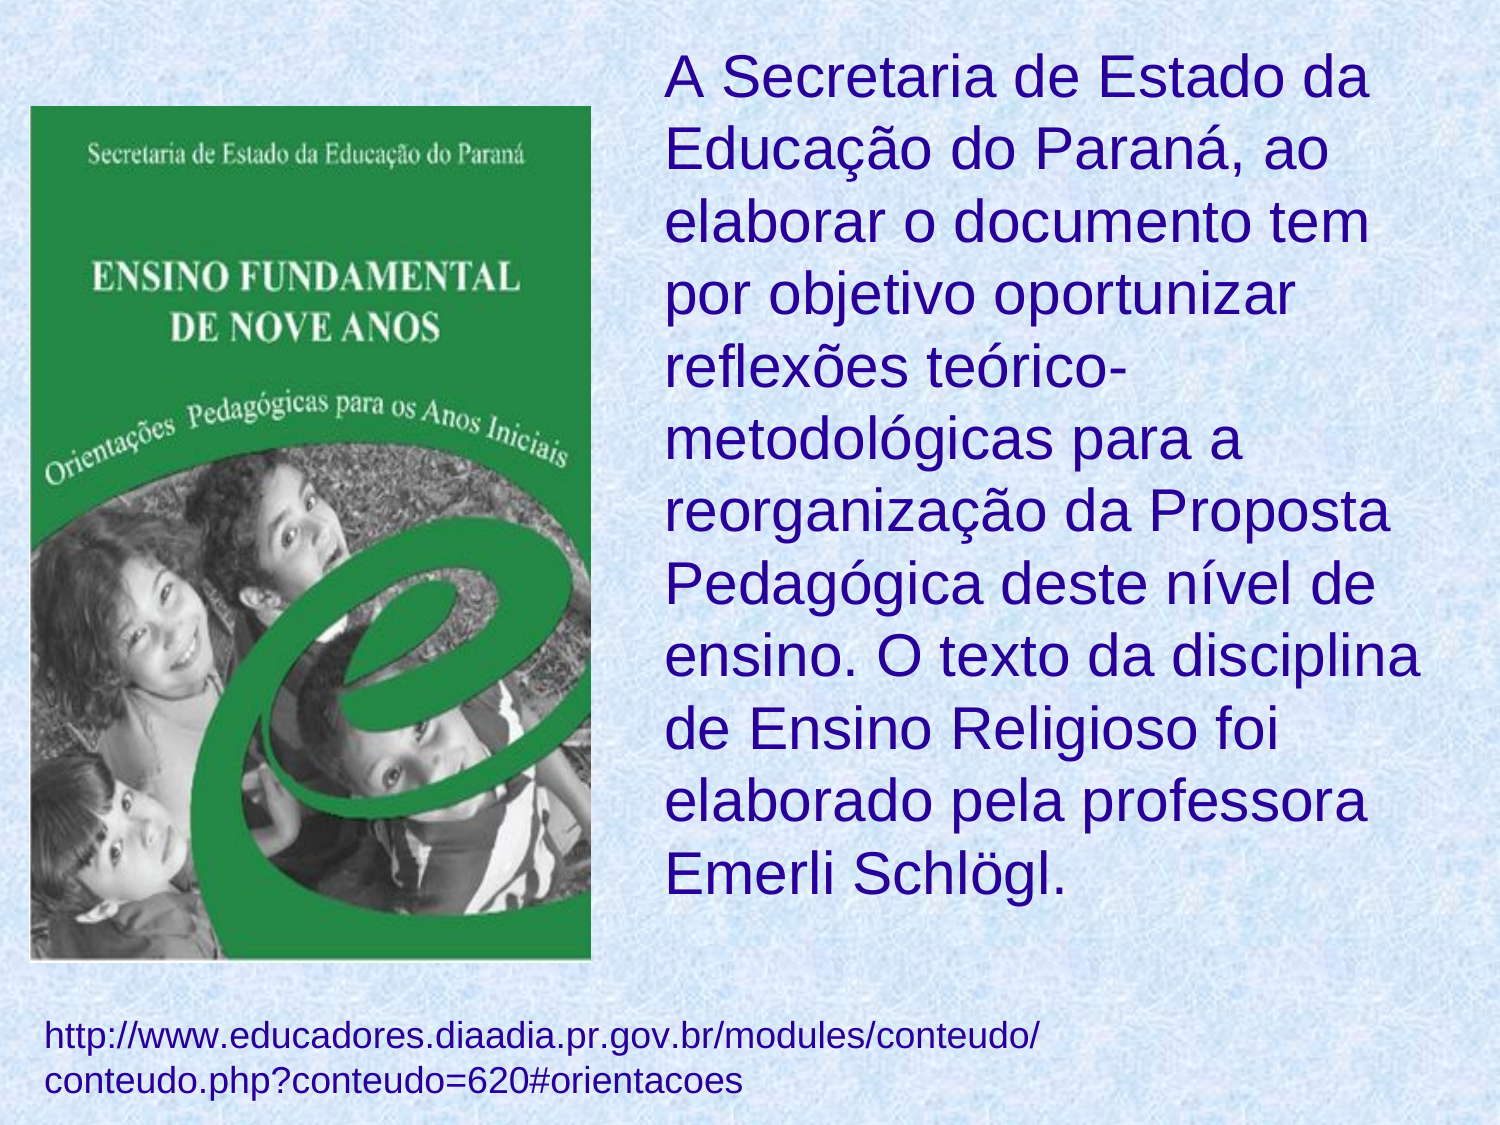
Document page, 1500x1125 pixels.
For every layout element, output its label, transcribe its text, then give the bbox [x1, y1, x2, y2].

picture [0, 0, 1500, 1125]
text_box A Secretaria de Estado da Educação do Paraná, ao elaborar o documento tem por objetivo oportunizar reflexões teórico-metodológicas para a reorganização da Proposta Pedagógica deste nível de ensino. O texto da disciplina de Ensino Religioso foi elaborado pela professora Emerli Schlögl. [649, 29, 1477, 916]
text_box http://www.educadores.diaadia.pr.gov.br/modules/conteudo/conteudo.php?conteudo=620#orientacoes [29, 1003, 1182, 1109]
